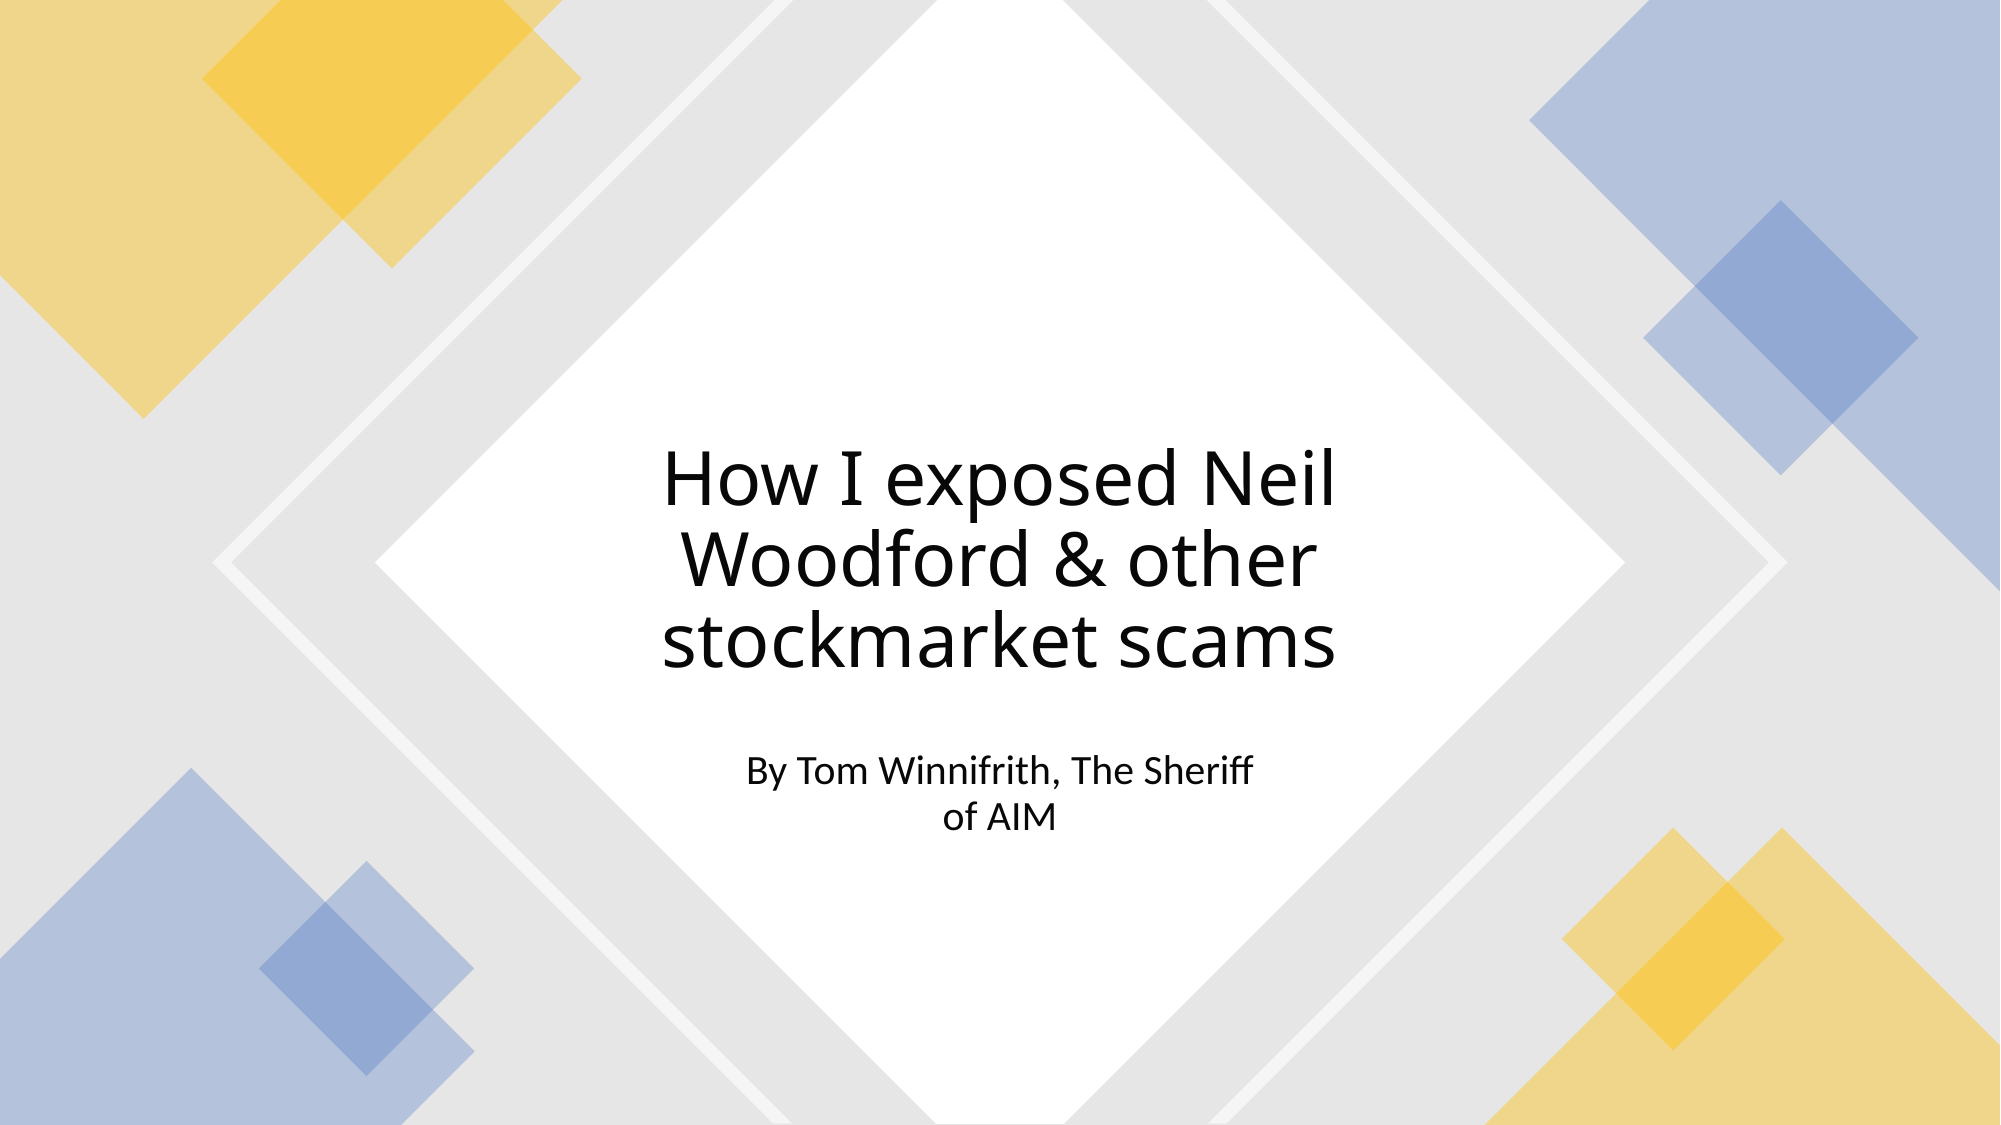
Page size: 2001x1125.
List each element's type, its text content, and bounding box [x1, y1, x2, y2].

title How I exposed Neil Woodford & other stockmarket scams [525, 386, 1475, 739]
text_box [0, 0, 2000, 1125]
subtitle By Tom Winnifrith, The Sheriff of AIM [728, 741, 1272, 929]
